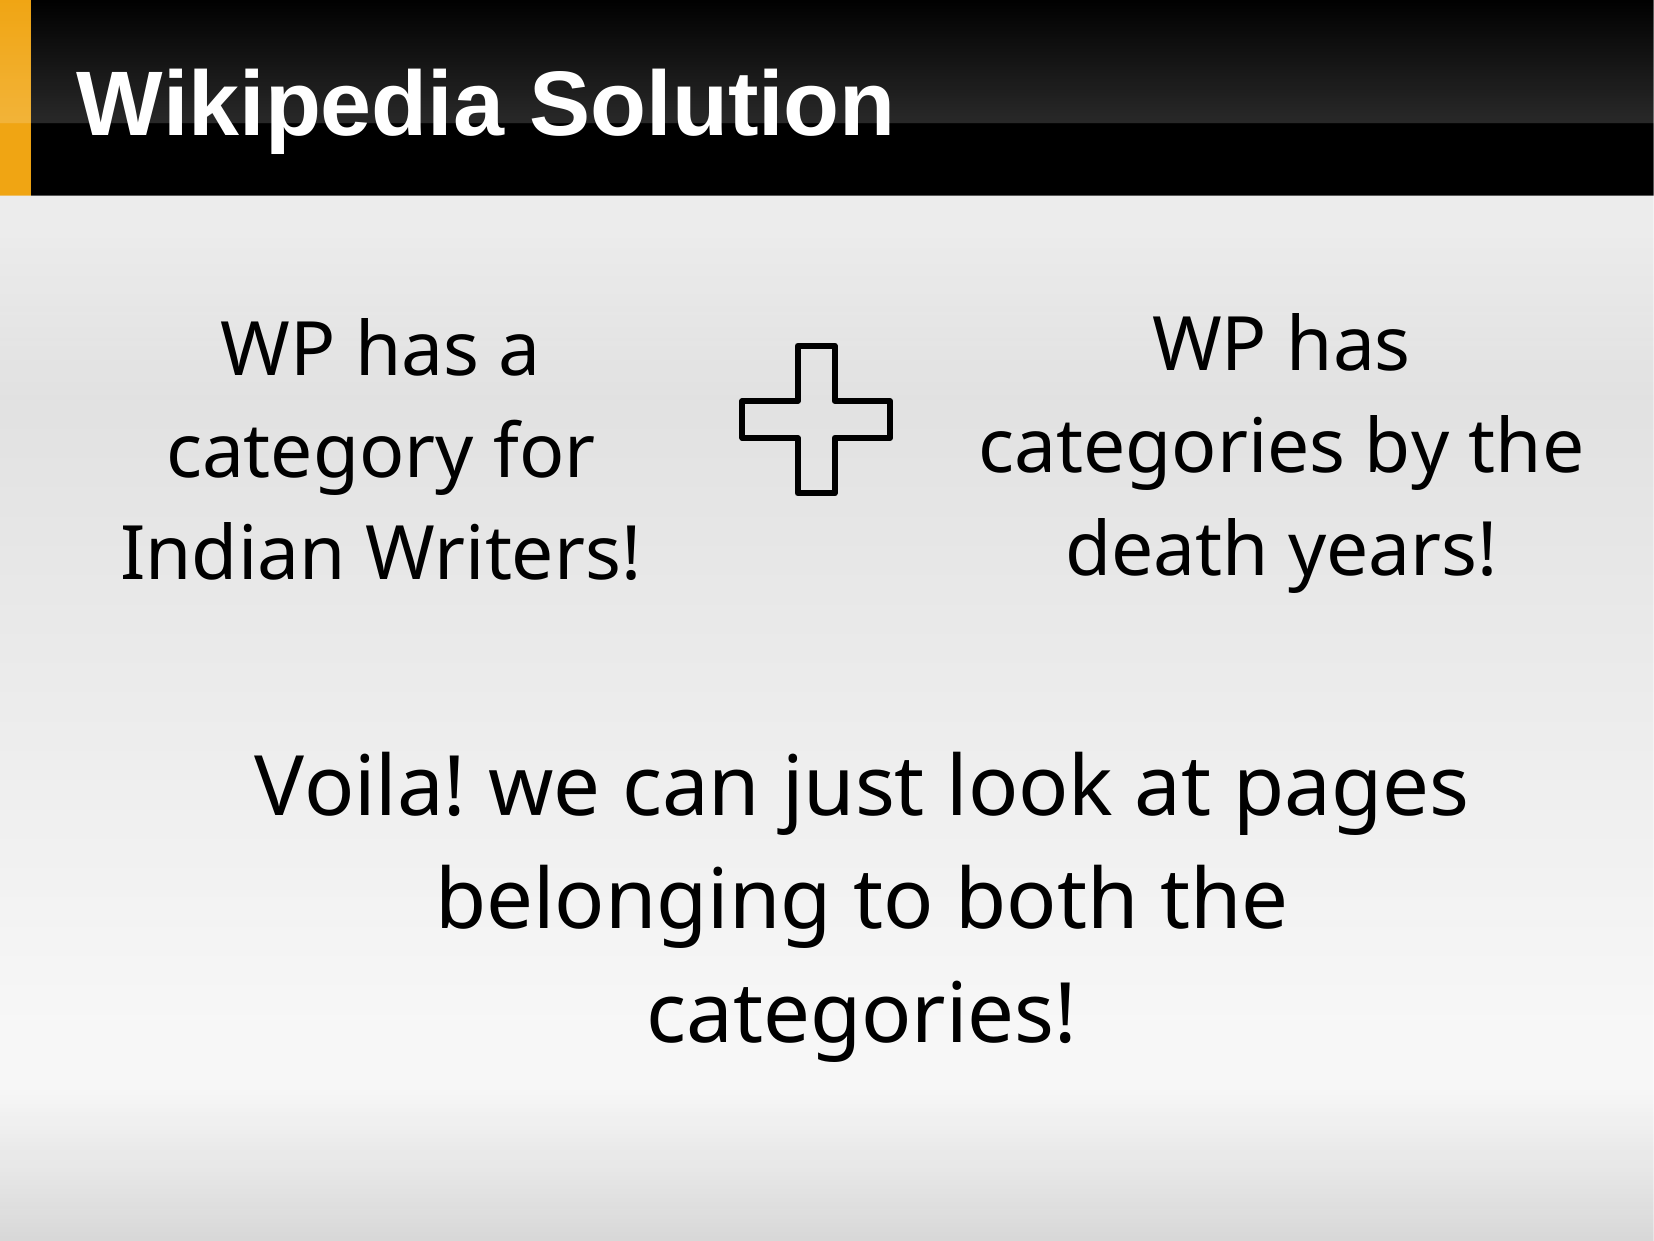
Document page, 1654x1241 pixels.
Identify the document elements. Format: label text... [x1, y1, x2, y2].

picture [0, 0, 1654, 1241]
title Wikipedia Solution [76, 0, 1565, 208]
text_box [742, 345, 891, 494]
list Voila! we can just look at pages belonging to both the categories! [147, 726, 1506, 913]
list WP has categories by the death years! [897, 290, 1595, 543]
list WP has a category for Indian Writers! [12, 295, 680, 548]
